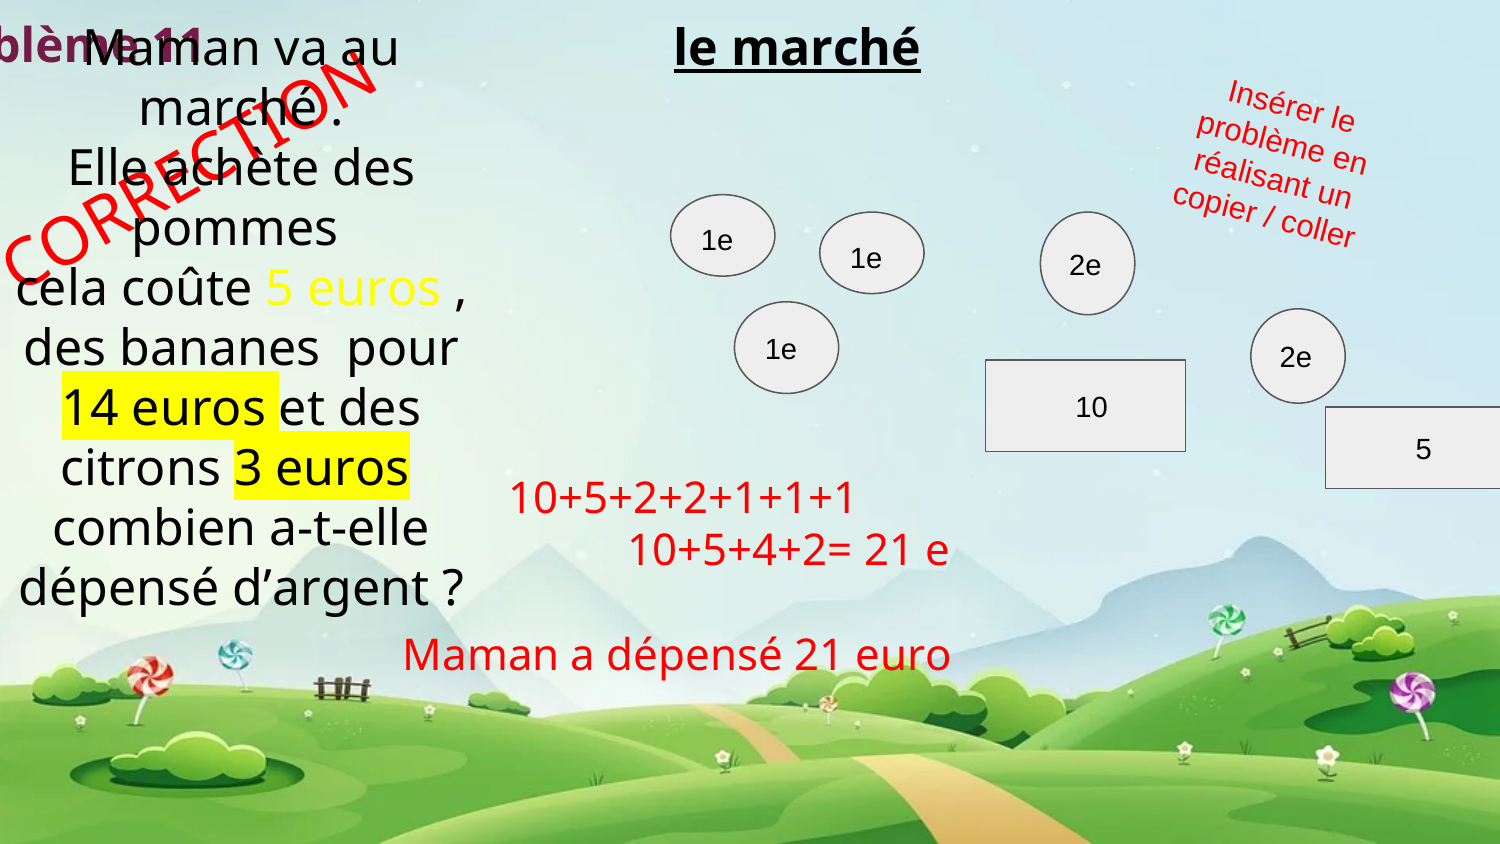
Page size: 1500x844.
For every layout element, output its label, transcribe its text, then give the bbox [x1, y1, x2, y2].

text_box 1e [819, 212, 925, 294]
text_box 1e [734, 301, 839, 394]
text_box 10 [985, 360, 1185, 452]
text_box Maman va au marché . Elle achète des pommes cela coûte 5 euros , des bananes pour 14 euros et des citrons 3 euros combien a-t-elle dépensé d’argent ? [0, 0, 493, 758]
text_box 5 [1326, 407, 1500, 489]
text_box 2e [1040, 212, 1135, 315]
picture [0, 0, 1500, 844]
text_box 1e [670, 194, 775, 277]
text_box le marché [493, 0, 1374, 213]
text_box 10+5+2+2+1+1+1 10+5+4+2= 21 e Maman a dépensé 21 euro [493, 454, 1186, 750]
text_box 2e [1250, 308, 1346, 404]
text_box Insérer le problème en réalisant un copier / coller [1149, 44, 1409, 277]
